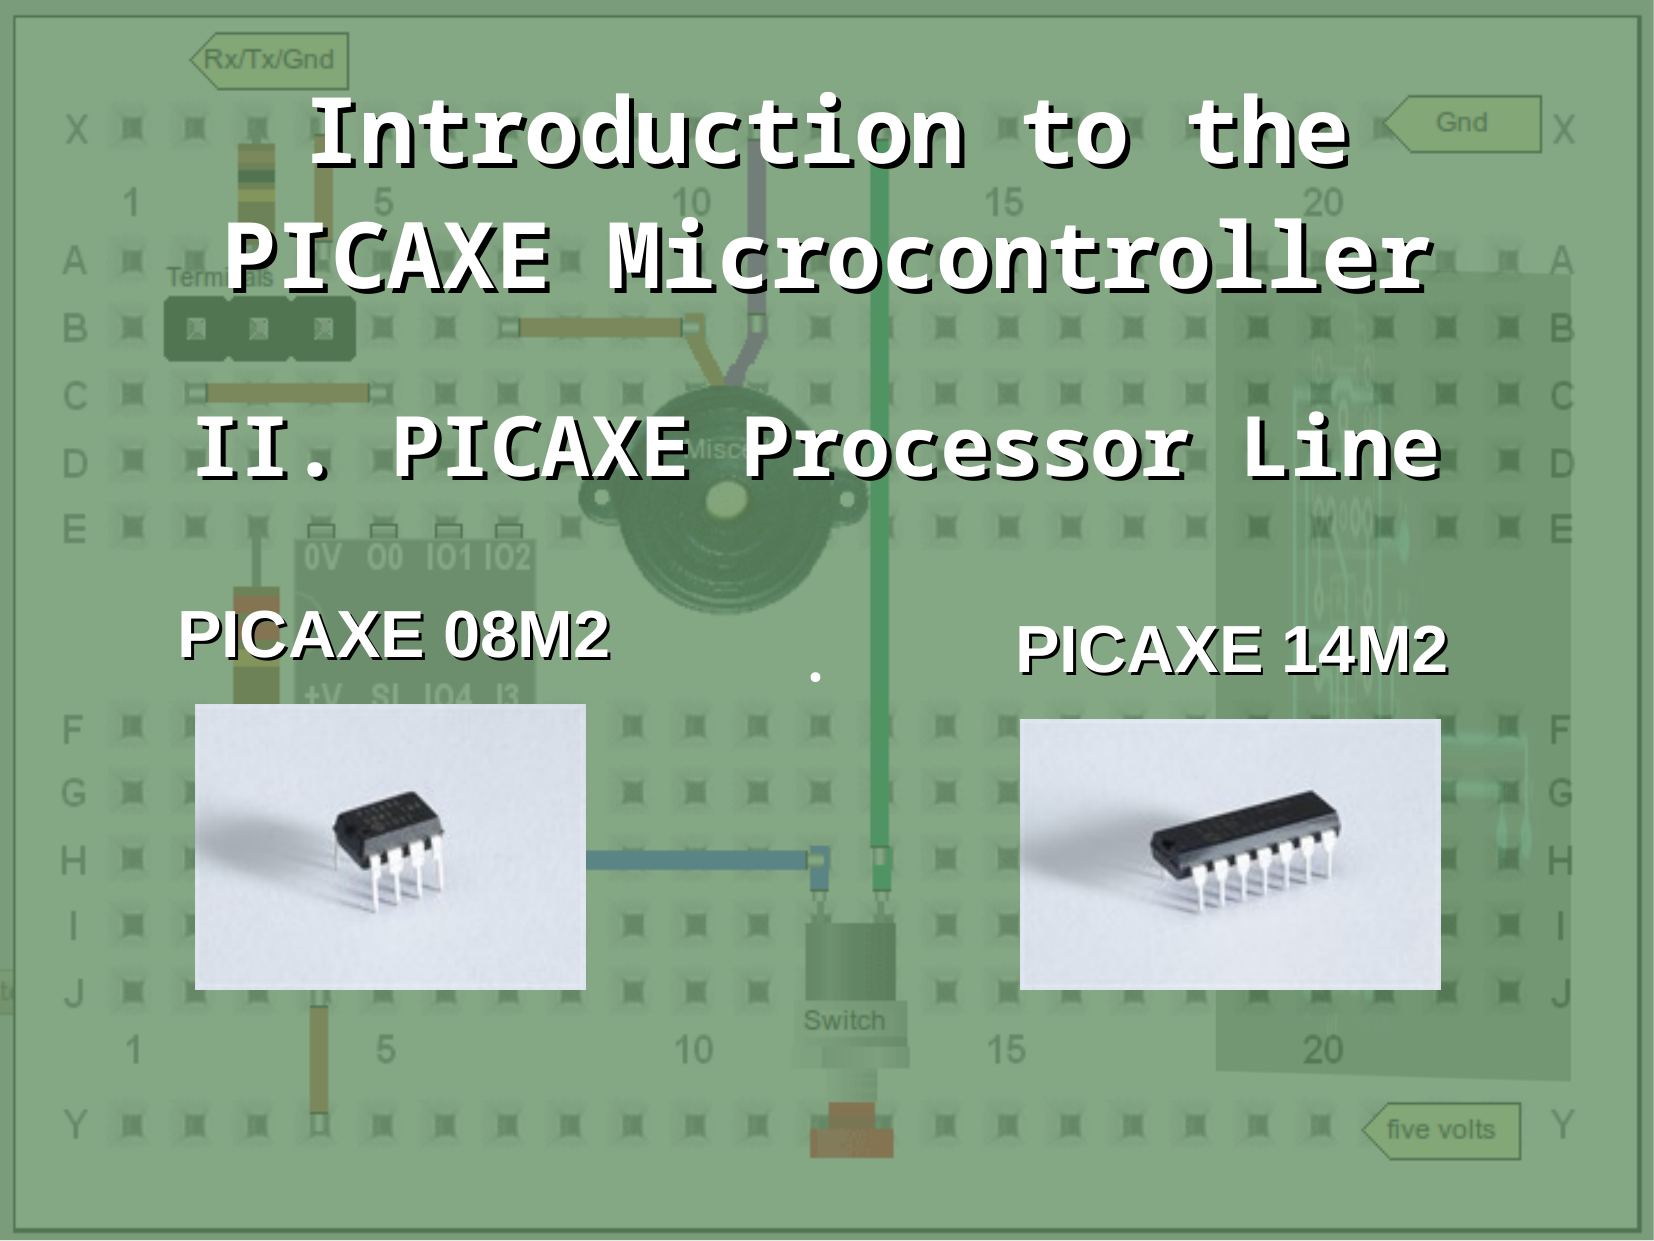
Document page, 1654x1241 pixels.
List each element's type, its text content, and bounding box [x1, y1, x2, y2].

title Introduction to the PICAXE Microcontroller [82, 75, 1571, 306]
text_box PICAXE 14M2 [1000, 604, 1466, 694]
subtitle II. PICAXE Processor Line [71, 406, 1561, 1153]
picture [0, 0, 1654, 1241]
text_box PICAXE 08M2 [162, 589, 628, 679]
